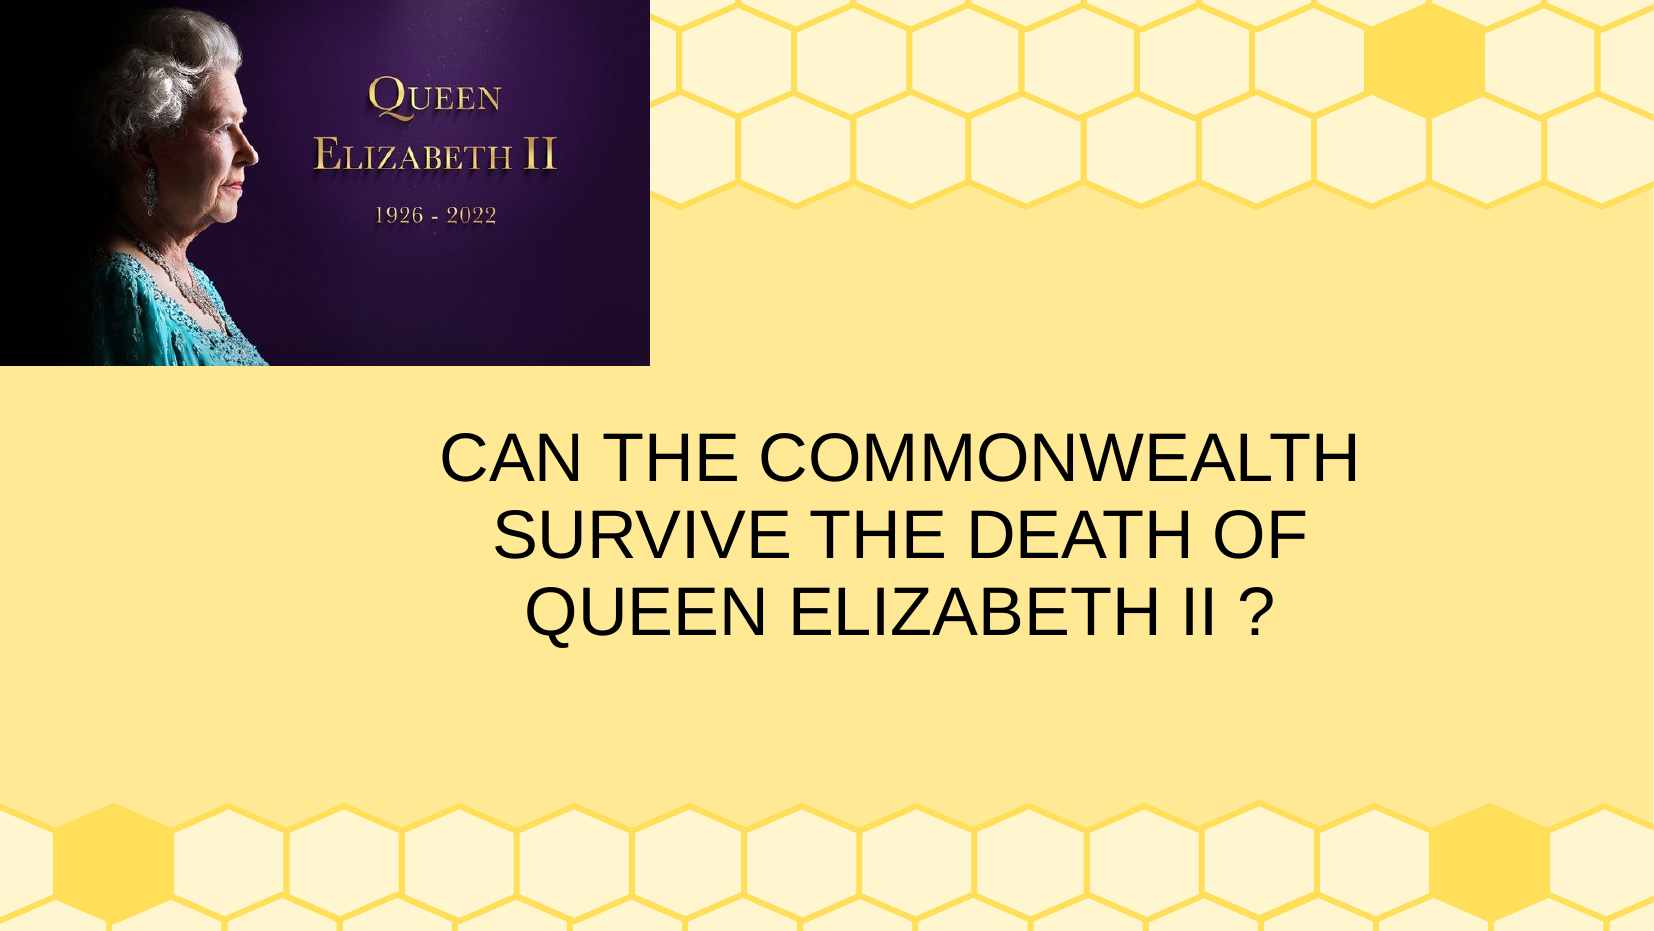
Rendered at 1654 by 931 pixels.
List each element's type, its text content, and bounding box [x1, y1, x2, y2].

title CAN THE COMMONWEALTH SURVIVE THE DEATH OF QUEEN ELIZABETH II ? [324, 419, 1477, 650]
picture [0, 0, 650, 366]
